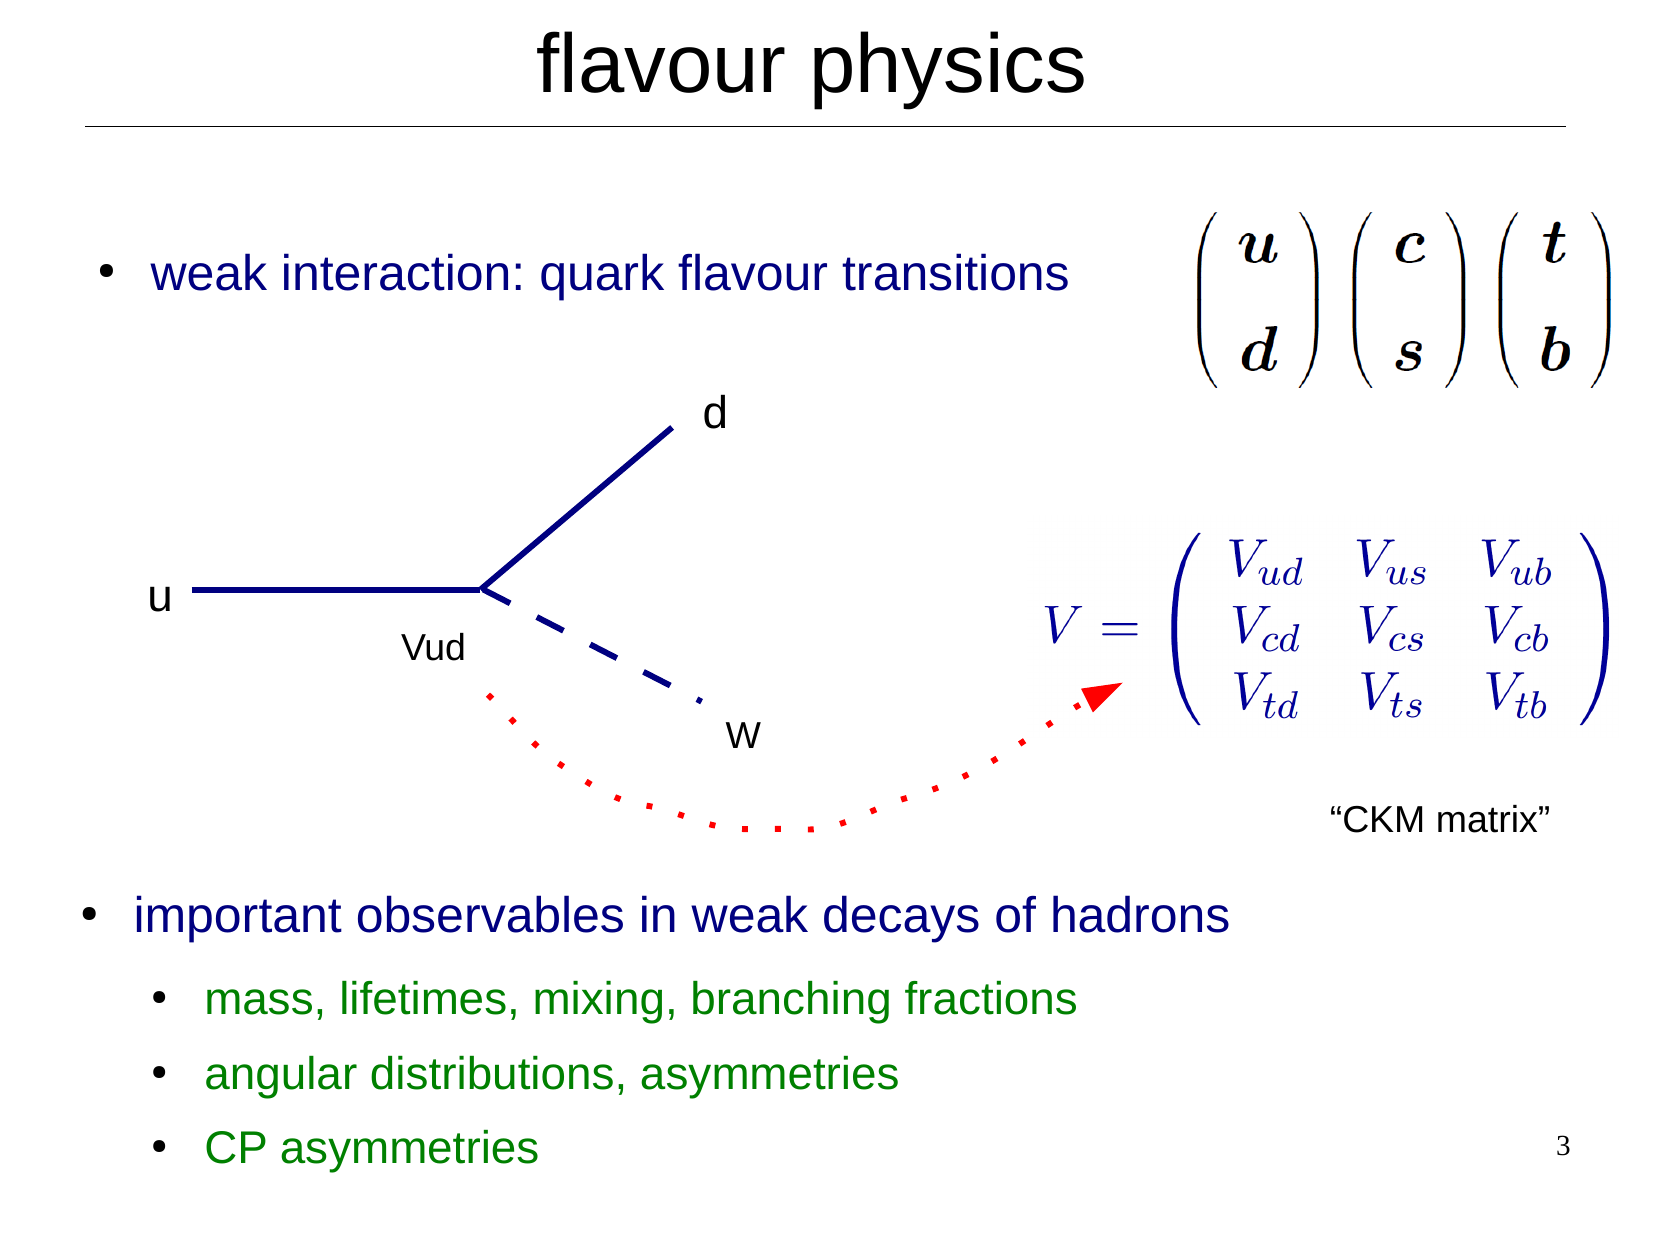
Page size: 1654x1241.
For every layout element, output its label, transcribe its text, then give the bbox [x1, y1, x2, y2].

list weak interaction: quark flavour transitions [79, 244, 1186, 369]
text_box “CKM matrix” [1314, 790, 1565, 848]
picture [1186, 200, 1621, 397]
picture [1027, 515, 1619, 738]
text_box Vud [386, 619, 784, 801]
text_box u [132, 563, 188, 630]
text_box d [687, 380, 743, 447]
list important observables in weak decays of hadrons mass, lifetimes, mixing, branching fractions angular distributions, asymmetries CP asymmetries [62, 887, 1551, 1224]
title flavour physics [79, 5, 1568, 121]
